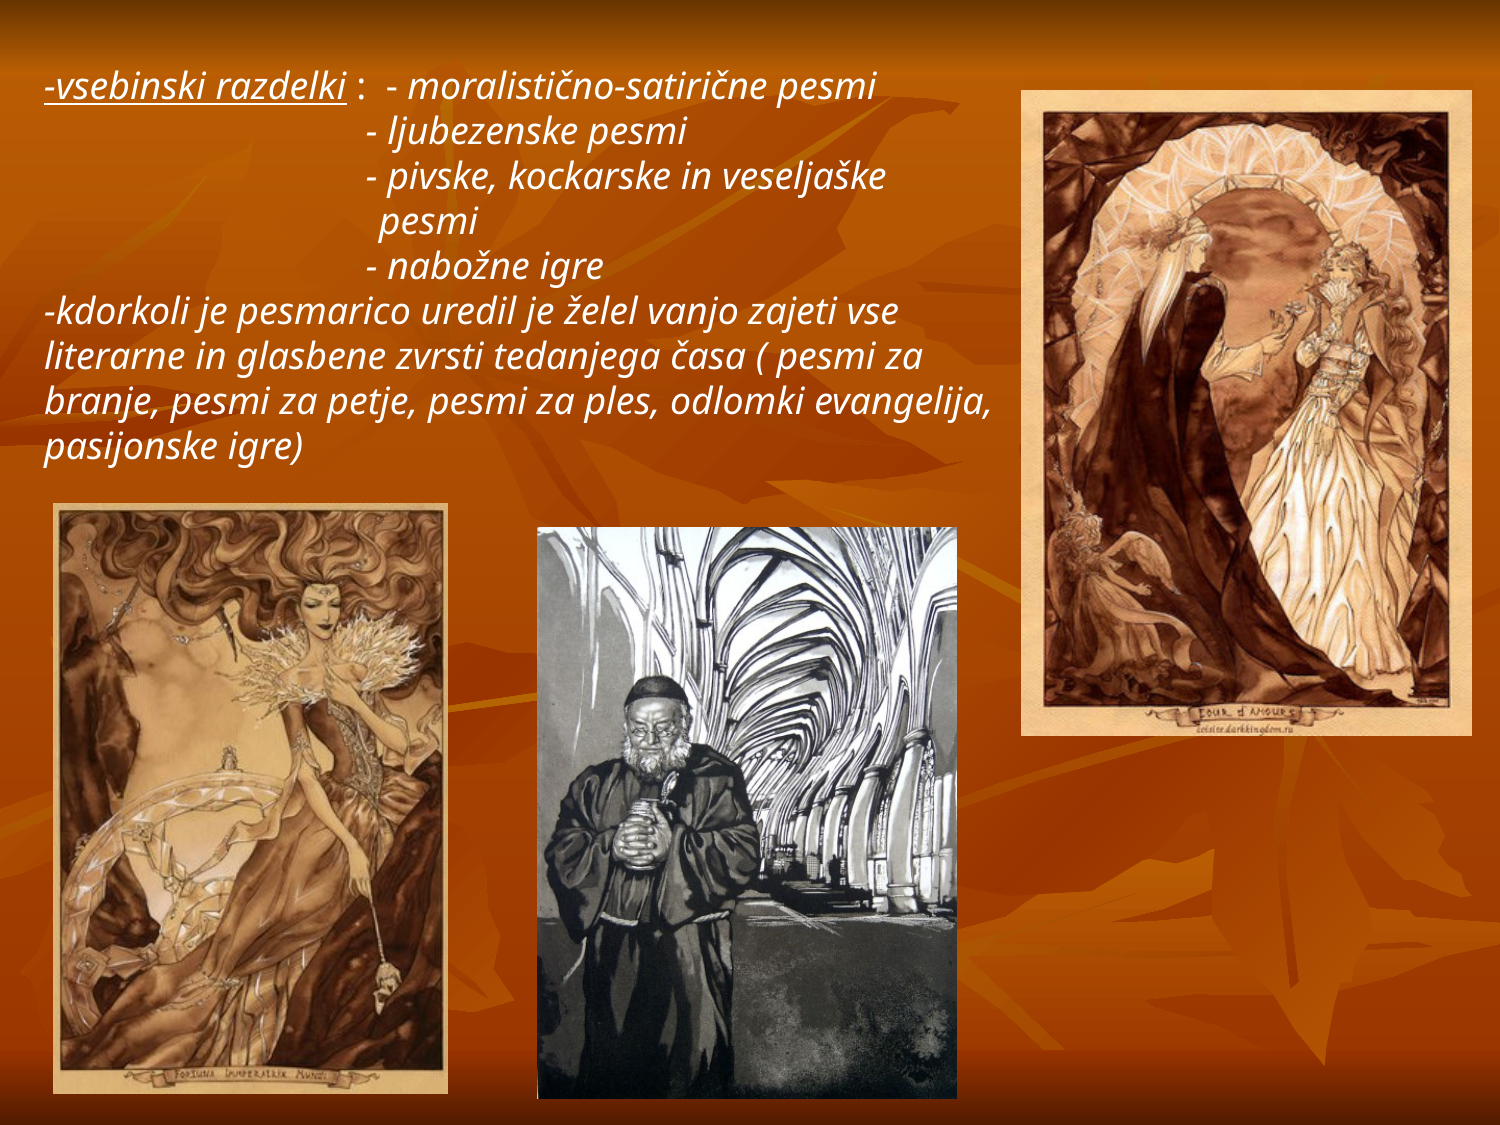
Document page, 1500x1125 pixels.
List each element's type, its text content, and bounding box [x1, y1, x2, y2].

text_box -vsebinski razdelki : - moralistično-satirične pesmi - ljubezenske pesmi - pivske, kockarske in veseljaške pesmi - nabožne igre -kdorkoli je pesmarico uredil je želel vanjo zajeti vse literarne in glasbene zvrsti tedanjega časa ( pesmi za branje, pesmi za petje, pesmi za ples, odlomki evangelija, pasijonske igre) [29, 54, 1013, 475]
picture [53, 503, 448, 1094]
picture [1021, 90, 1472, 736]
picture [537, 527, 957, 1099]
